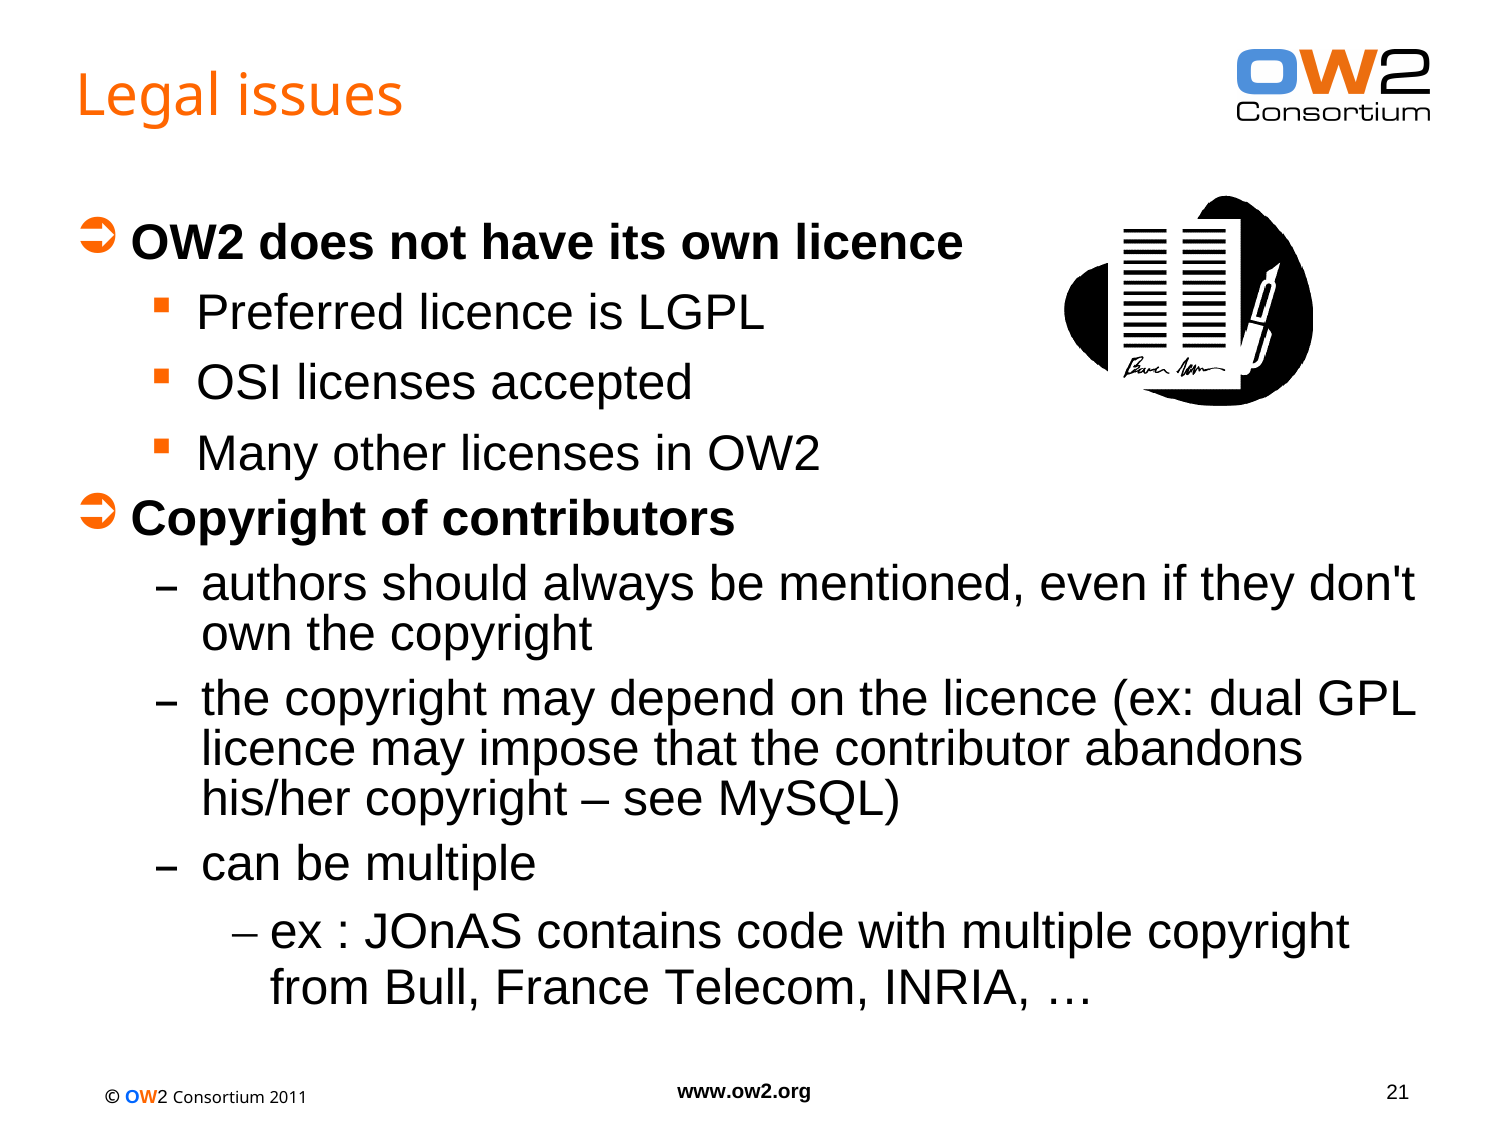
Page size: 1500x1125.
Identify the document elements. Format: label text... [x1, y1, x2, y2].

picture [1062, 194, 1323, 408]
list OW2 does not have its own licence Preferred licence is LGPL OSI licenses accepted Many other licenses in OW2 Copyright of contributors authors should always be mentioned, even if they don't own the copyright the copyright may depend on the licence (ex: dual GPL licence may impose that the contributor abandons his/her copyright – see MySQL) can be multiple ex : JOnAS contains code with multiple copyright from Bull, France Telecom, INRIA, … [74, 219, 1425, 1021]
title Legal issues [75, 45, 1175, 215]
